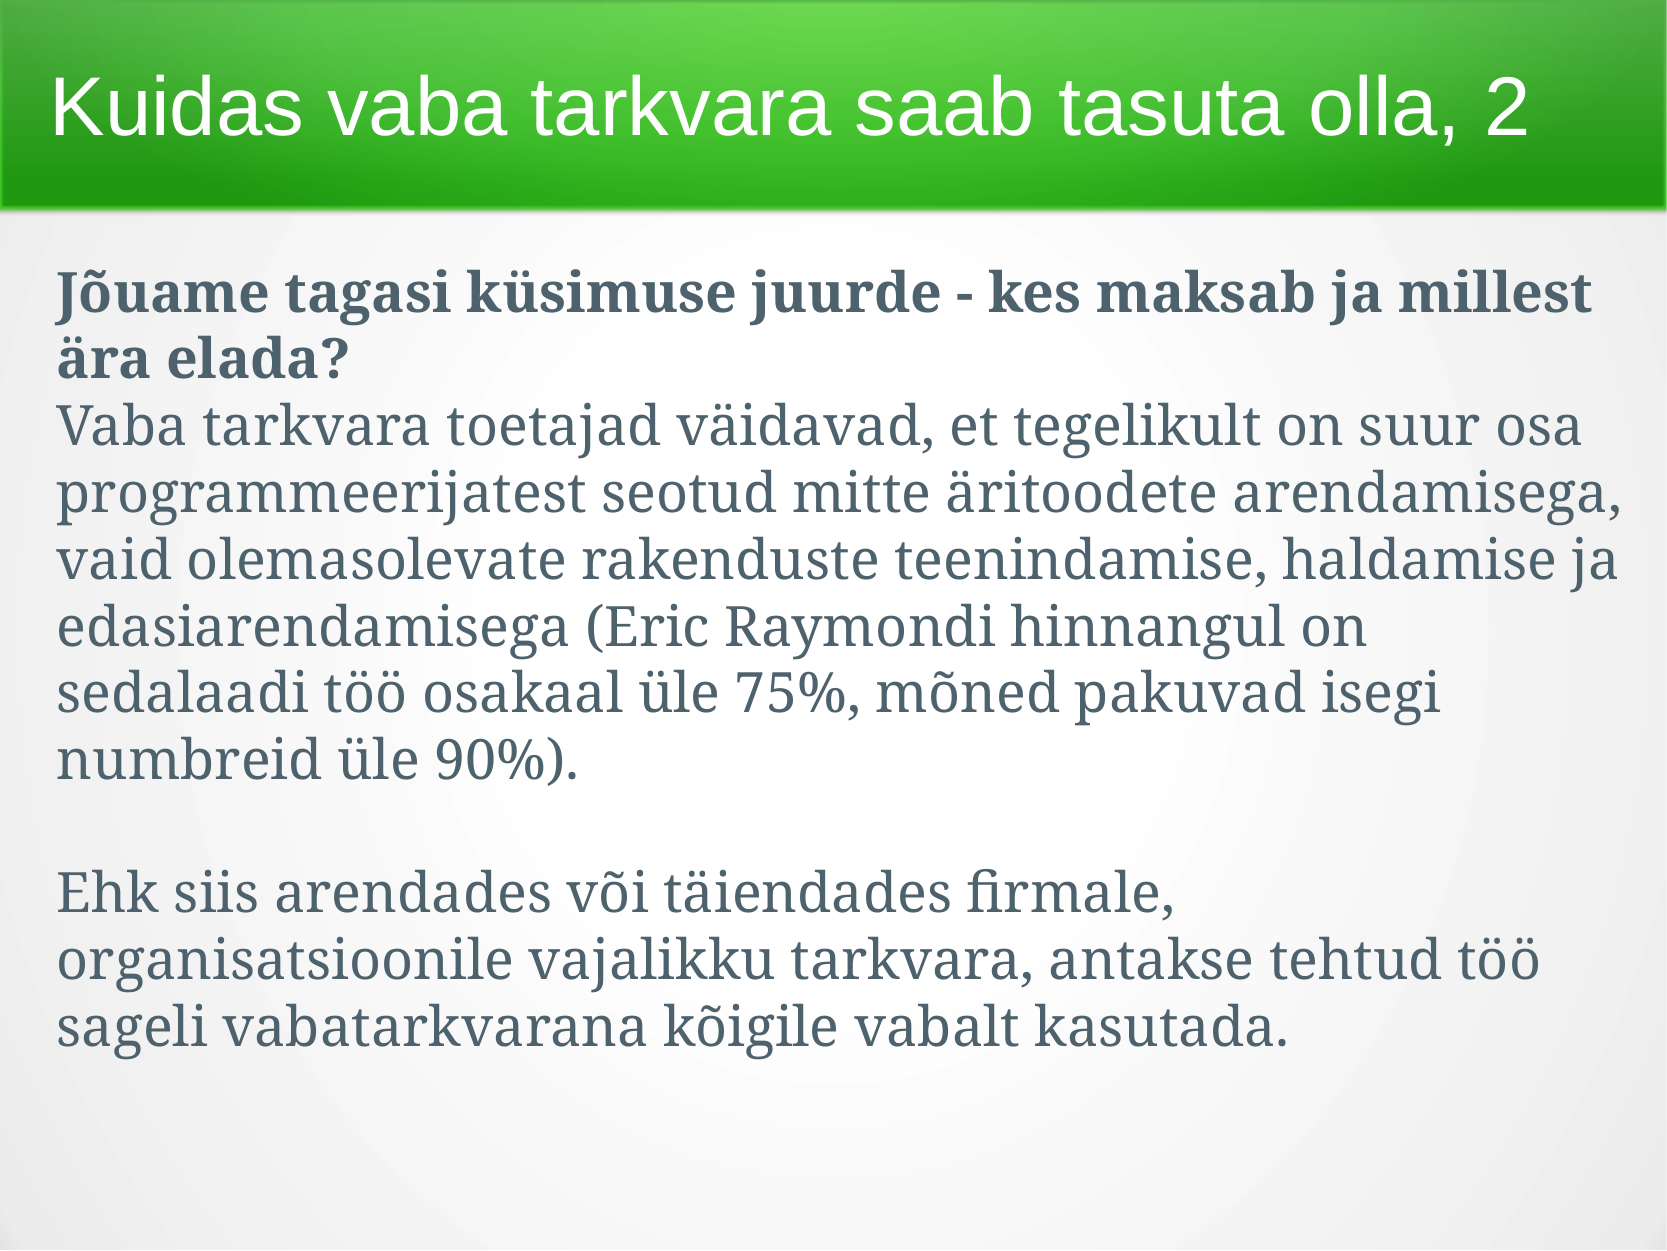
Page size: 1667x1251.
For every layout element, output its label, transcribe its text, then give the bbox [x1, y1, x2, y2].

list Jõuame tagasi küsimuse juurde - kes maksab ja millest ära elada? Vaba tarkvara toetajad väidavad, et tegelikult on suur osa programmeerijatest seotud mitte äritoodete arendamisega, vaid olemasolevate rakenduste teenindamise, haldamise ja edasiarendamisega (Eric Raymondi hinnangul on sedalaadi töö osakaal üle 75%, mõned pakuvad isegi numbreid üle 90%). Ehk siis arendades või täiendades firmale, organisatsioonile vajalikku tarkvara, antakse tehtud töö sageli vabatarkvarana kõigile vabalt kasutada. [50, 250, 1631, 1163]
title Kuidas vaba tarkvara saab tasuta olla, 2 [49, 59, 1633, 154]
picture [0, 0, 1667, 1250]
